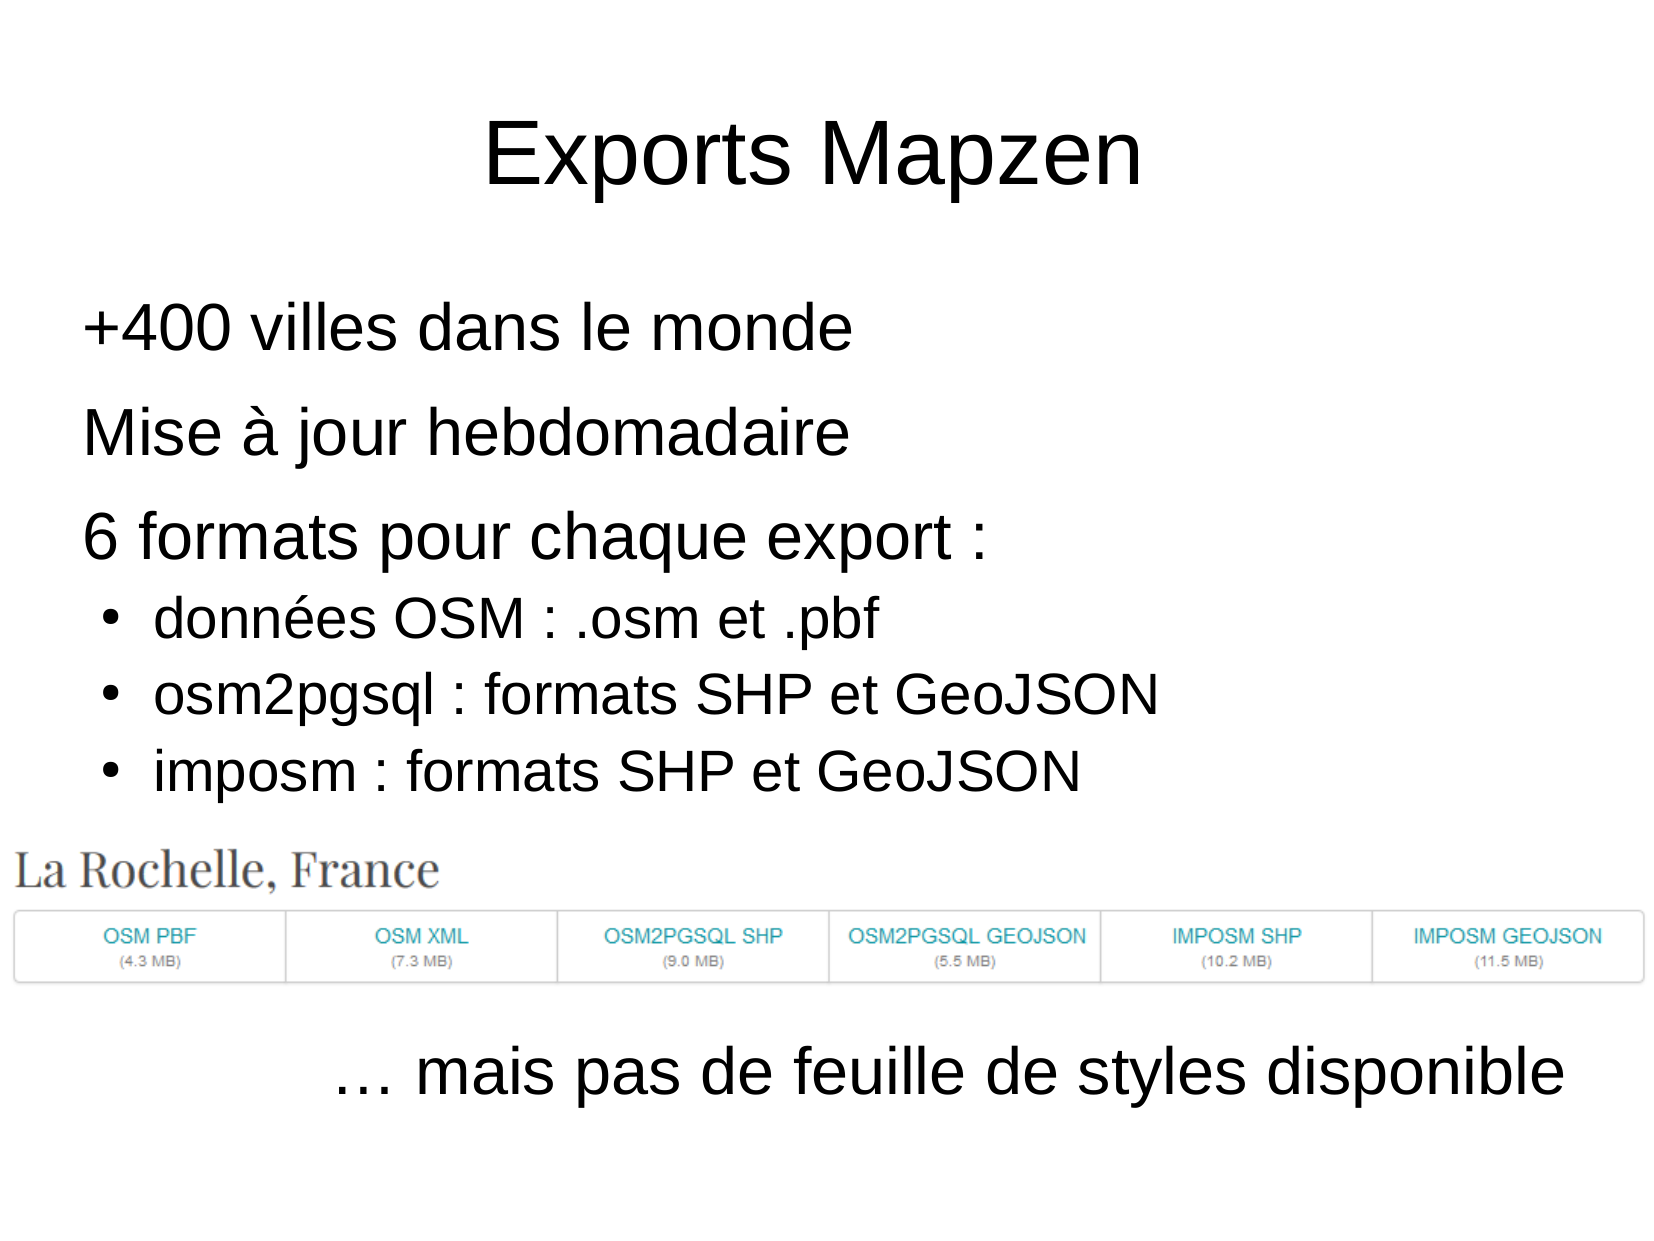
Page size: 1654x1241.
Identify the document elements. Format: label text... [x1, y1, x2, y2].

picture [0, 834, 1654, 1000]
list +400 villes dans le monde Mise à jour hebdomadaire 6 formats pour chaque export : données OSM : .osm et .pbf osm2pgsql : formats SHP et GeoJSON imposm : formats SHP et GeoJSON [82, 290, 1571, 804]
title Exports Mapzen [82, 49, 1571, 257]
text_box … mais pas de feuille de styles disponible [262, 1034, 1568, 1137]
